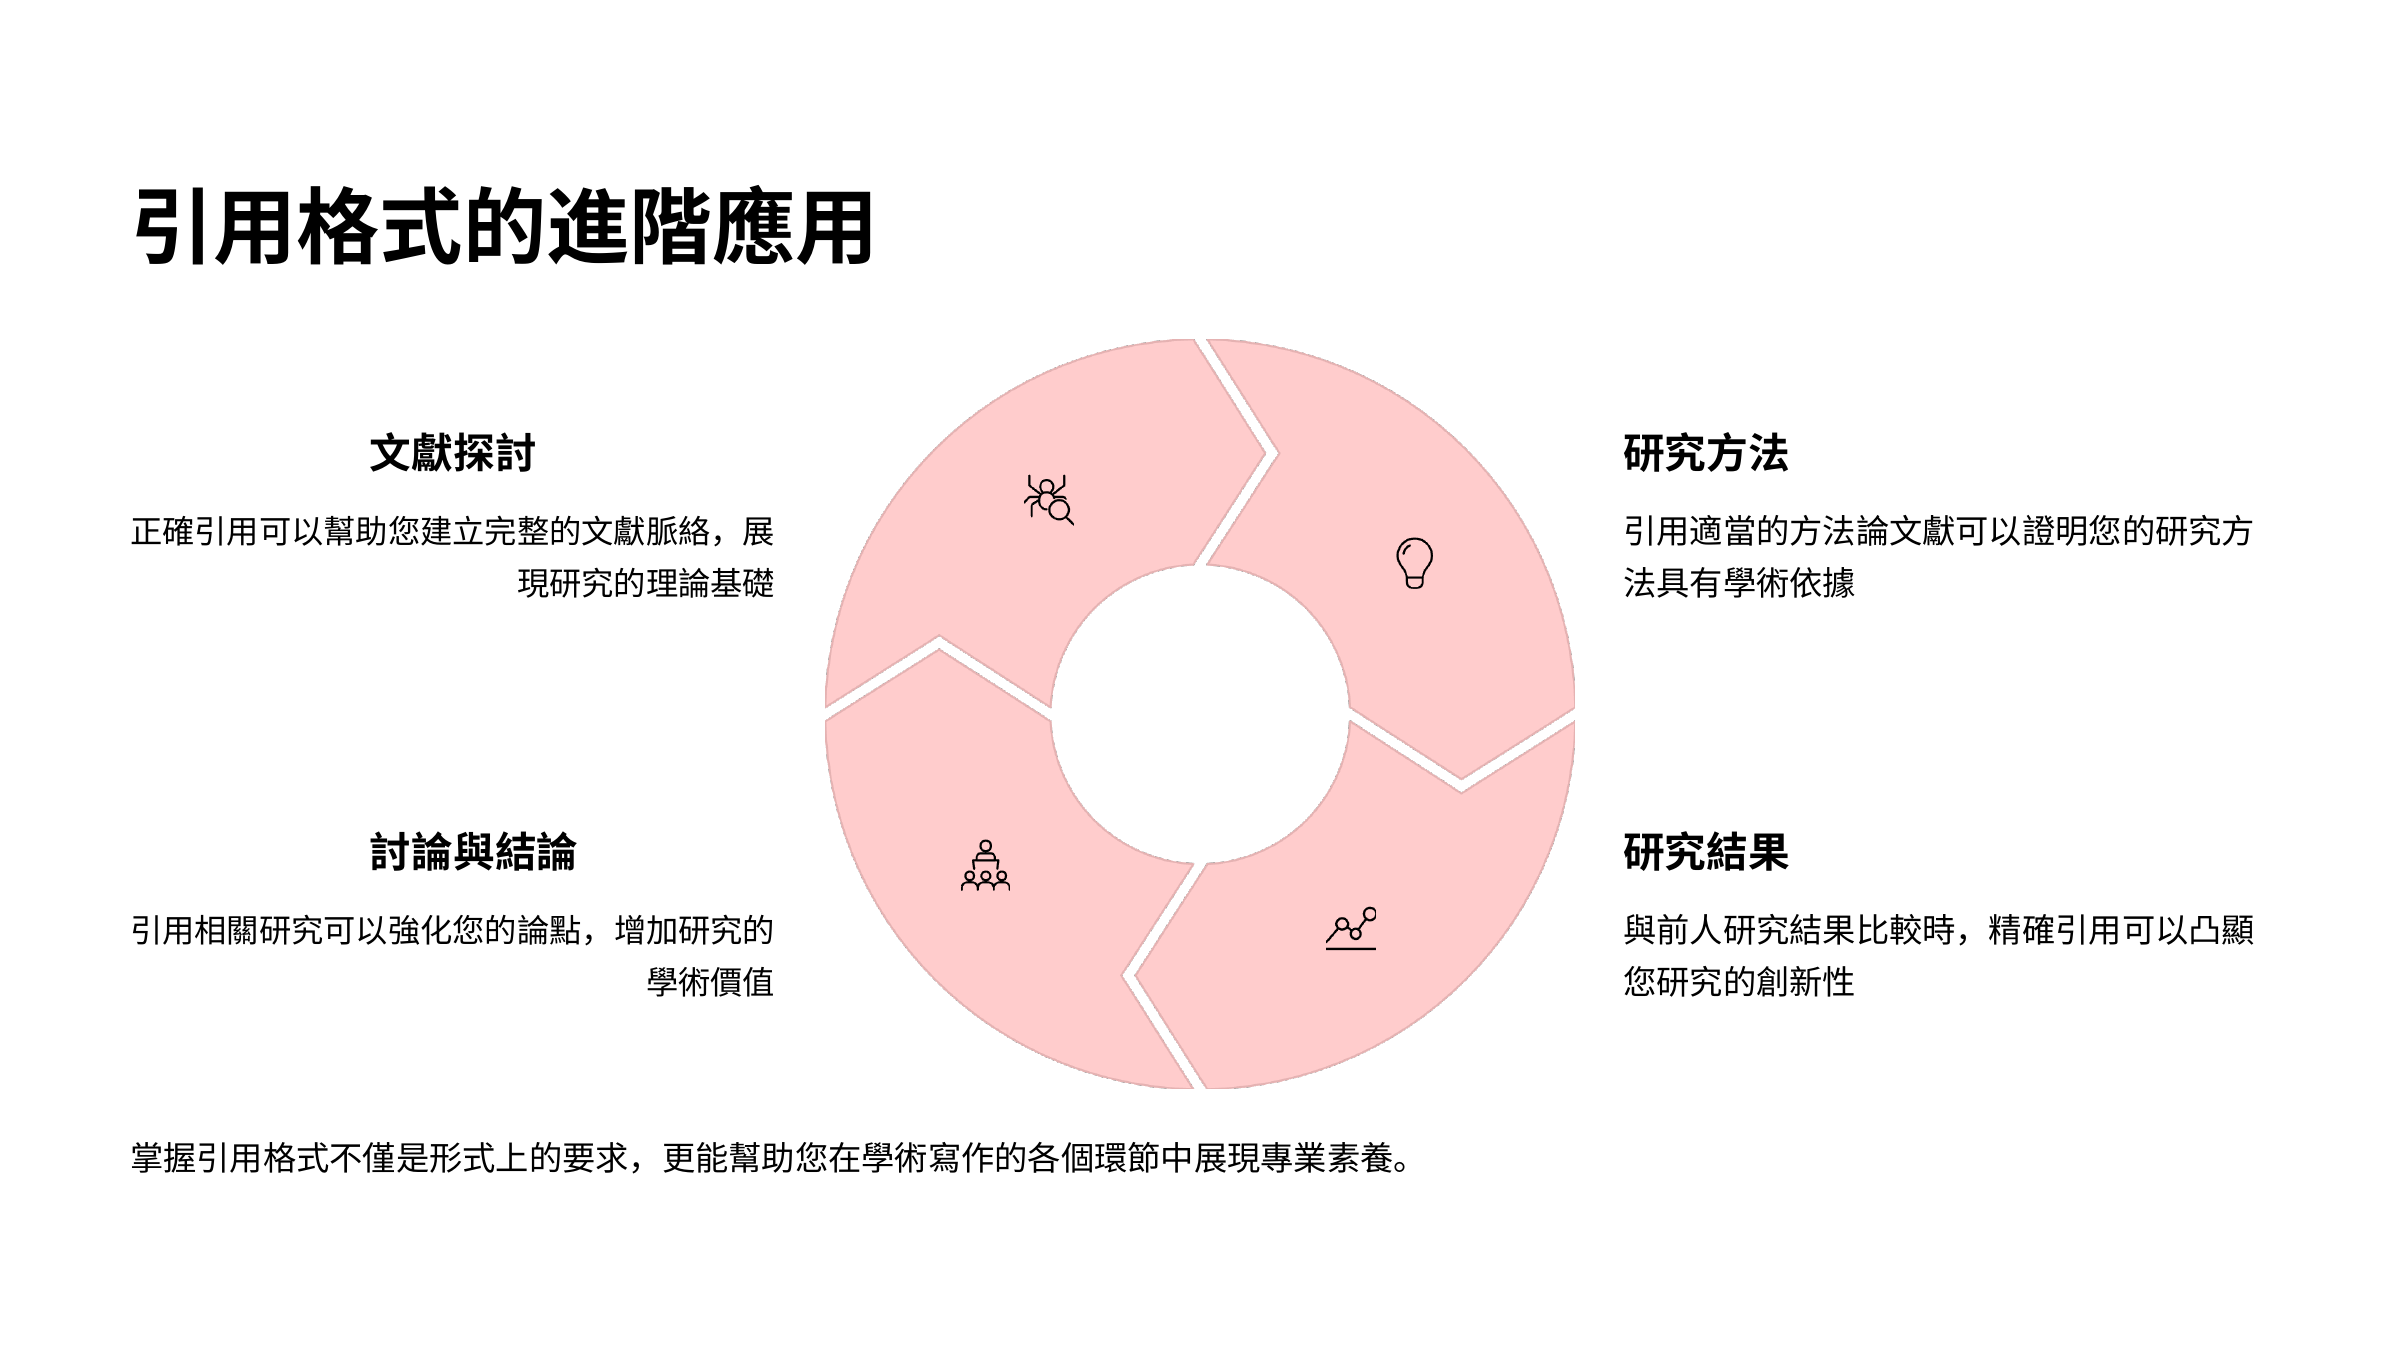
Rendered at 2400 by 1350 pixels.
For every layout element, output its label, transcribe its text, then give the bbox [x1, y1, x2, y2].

text_box 正確引用可以幫助您建立完整的文獻脈絡，展現研究的理論基礎 [130, 498, 777, 602]
text_box 研究結果 [1623, 826, 2030, 877]
text_box 引用適當的方法論文獻可以證明您的研究方法具有學術依據 [1623, 498, 2270, 602]
text_box 掌握引用格式不僅是形式上的要求，更能幫助您在學術寫作的各個環節中展現專業素養。 [130, 1125, 2270, 1177]
text_box 引用相關研究可以強化您的論點，增加研究的學術價值 [130, 897, 777, 1001]
text_box 與前人研究結果比較時，精確引用可以凸顯您研究的創新性 [1623, 897, 2270, 1001]
text_box 文獻探討 [383, 444, 397, 456]
text_box 引用格式的進階應用 [130, 173, 944, 275]
text_box 討論與結論 [370, 826, 777, 877]
picture [825, 339, 1575, 1089]
text_box 文獻探討 [370, 427, 777, 478]
text_box 研究方法 [1623, 427, 2030, 478]
